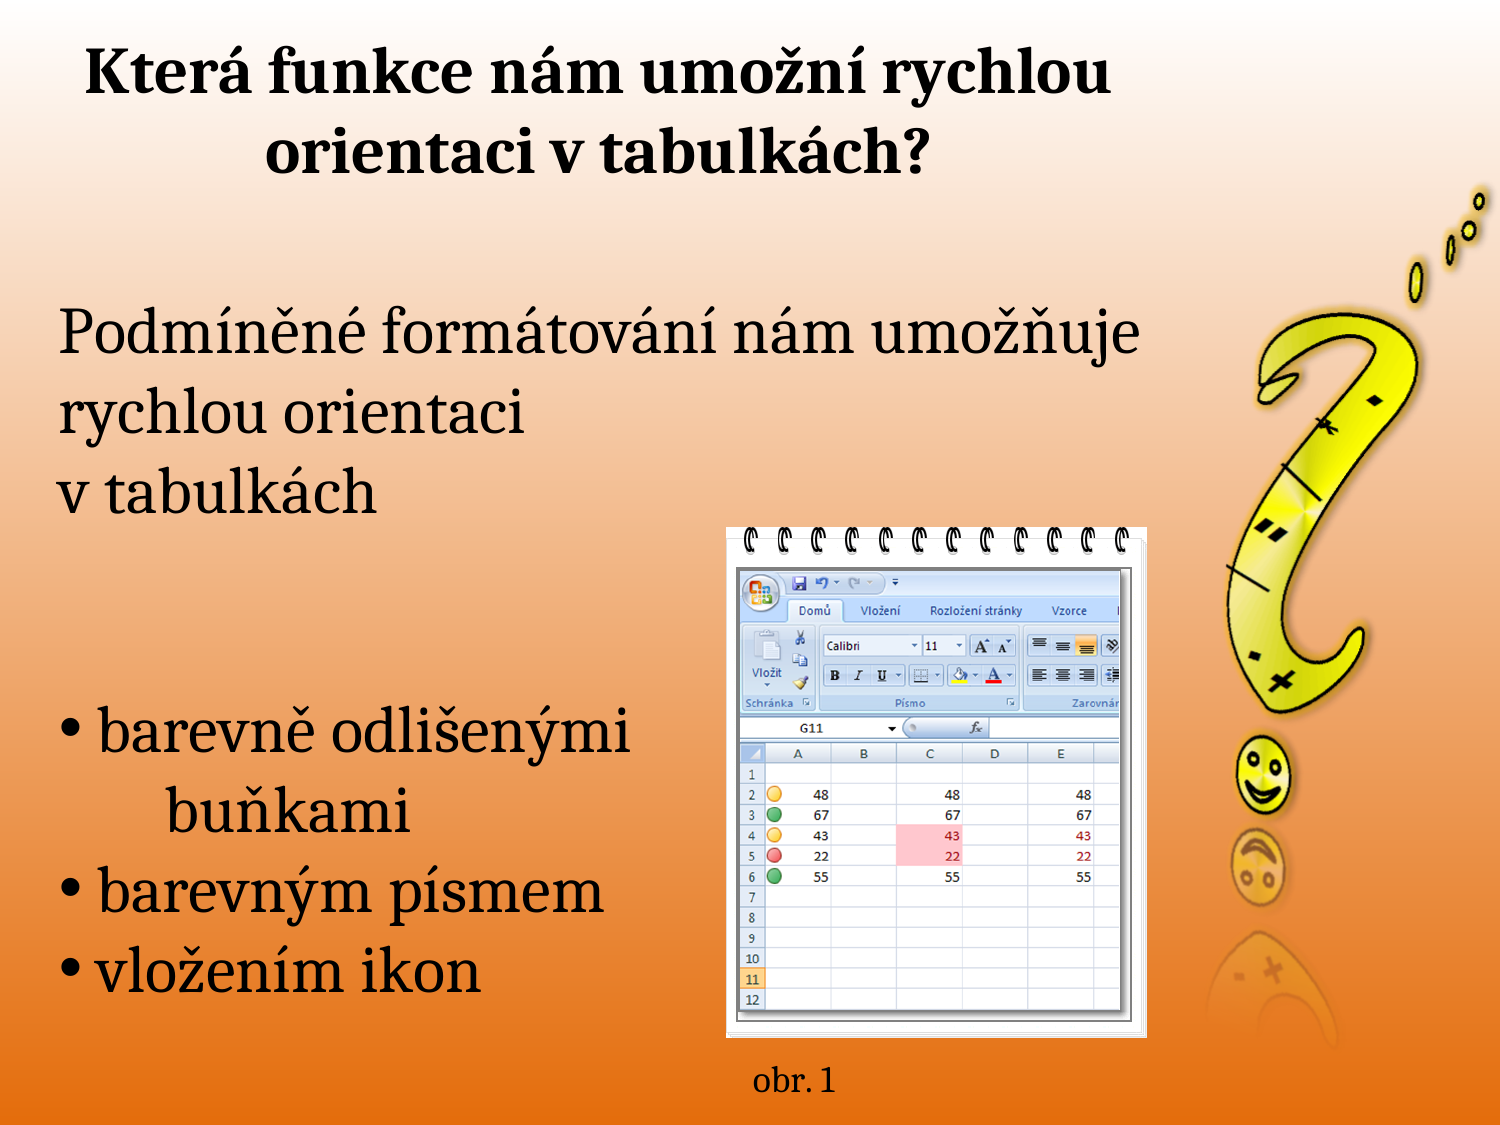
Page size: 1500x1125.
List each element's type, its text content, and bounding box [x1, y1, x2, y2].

text_box Která funkce nám umožní rychlou orientaci v tabulkách? [0, 18, 1199, 195]
text_box Podmíněné formátování nám umožňuje rychlou orientaci v tabulkách barevně odlišenými buňkami barevným písmem vložením ikon [0, 278, 1188, 1125]
text_box obr. 1 [738, 1046, 892, 1108]
picture [1171, 160, 1500, 1125]
